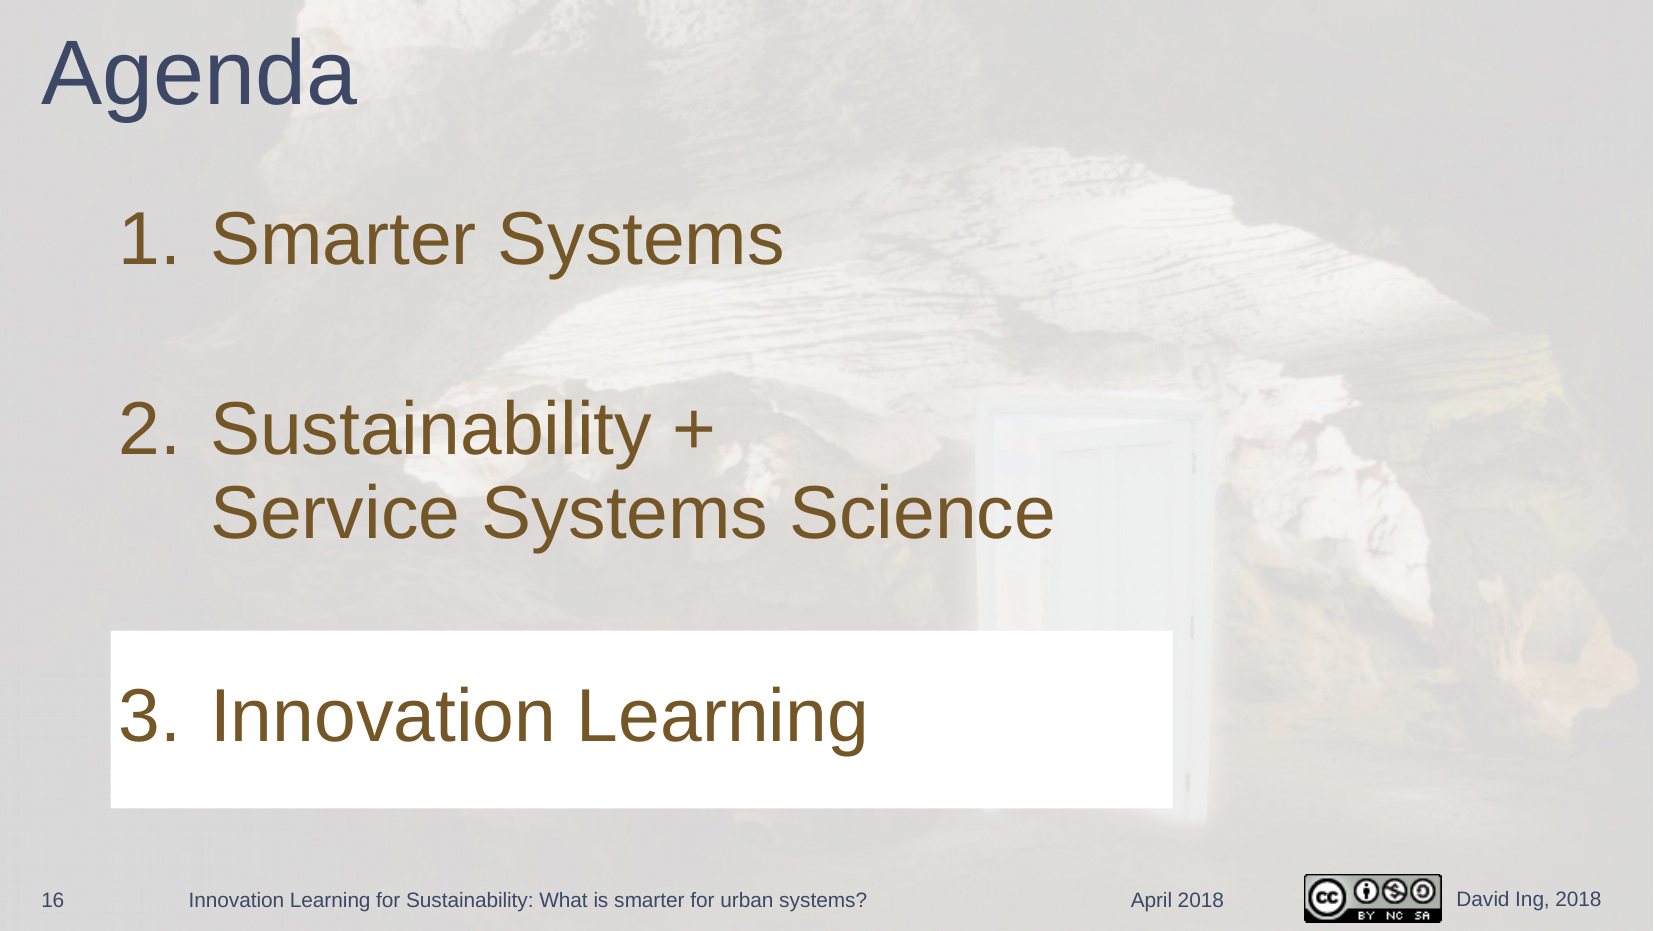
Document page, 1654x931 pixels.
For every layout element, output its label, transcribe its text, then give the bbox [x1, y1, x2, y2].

table_header 1. [68, 189, 195, 379]
table_cell 2. [68, 379, 195, 665]
table_cell Sustainability + Service Systems Science [195, 379, 1569, 665]
text_box Value-elevating co-creation Providers and customer mutually experience, and then improve [0, 0, 1653, 931]
table_header Smarter Systems [195, 189, 1569, 379]
table_cell 3. [68, 665, 195, 821]
picture [1304, 874, 1442, 923]
table_cell Innovation Learning [195, 665, 1569, 821]
title Agenda [41, 30, 1613, 126]
